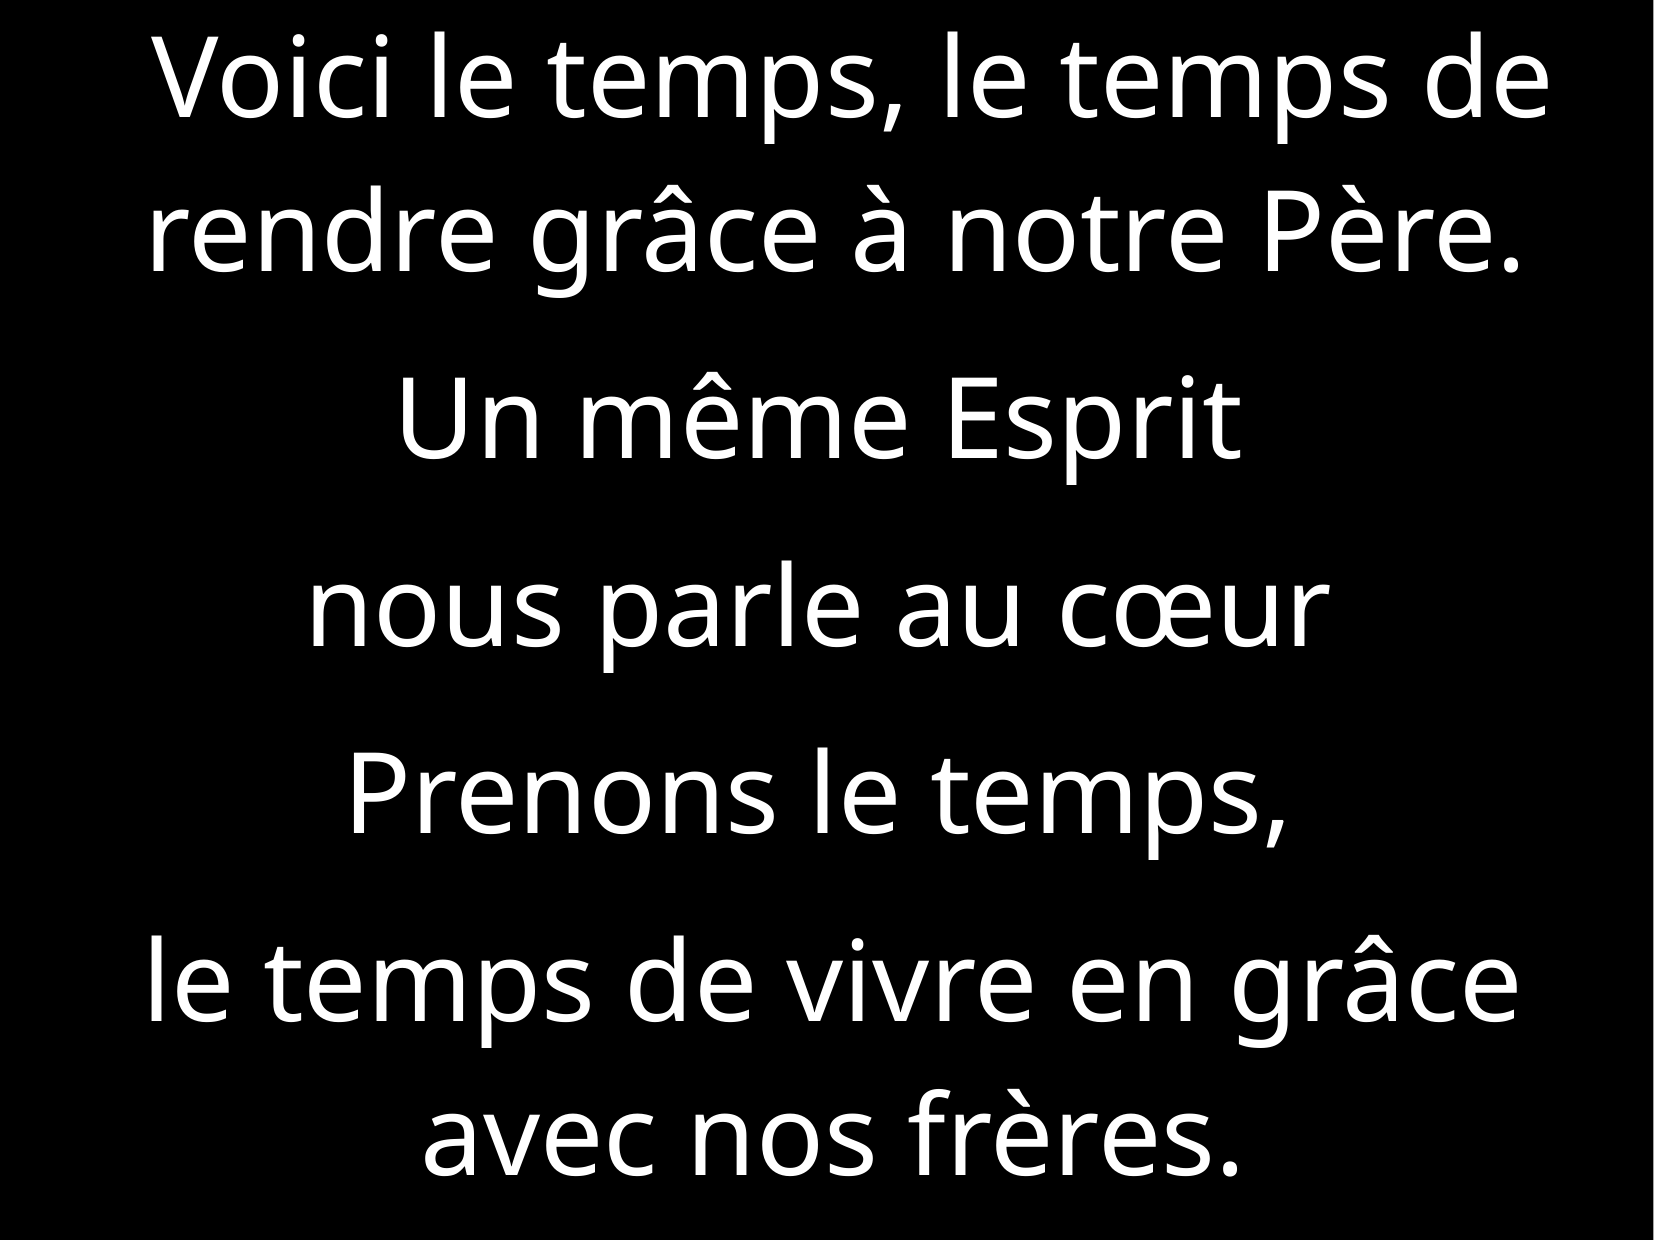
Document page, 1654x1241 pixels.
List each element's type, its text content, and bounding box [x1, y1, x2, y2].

text_box Voici le temps, le temps de rendre grâce à notre Père. Un même Esprit nous parle au cœur Prenons le temps, le temps de vivre en grâce avec nos frères. [25, 0, 1641, 1241]
